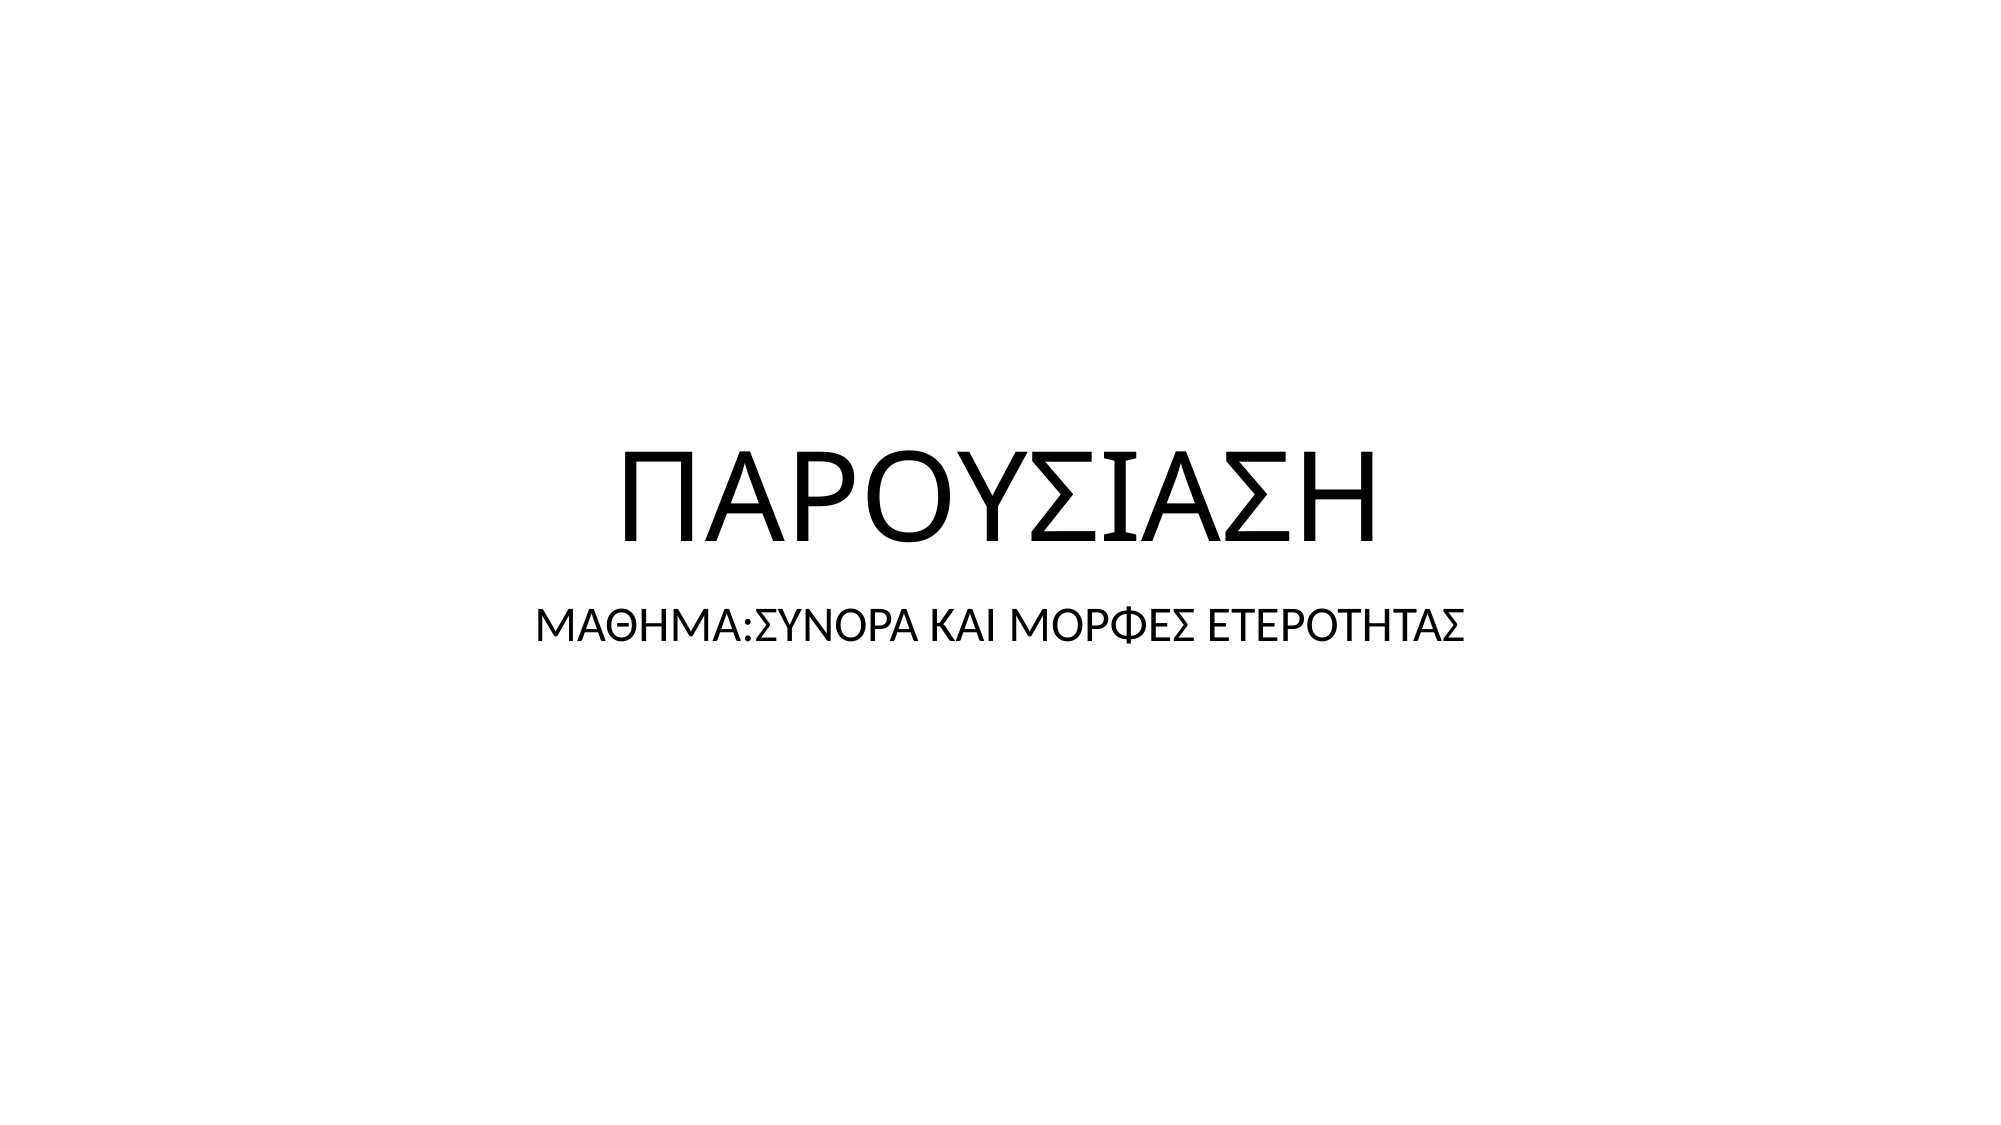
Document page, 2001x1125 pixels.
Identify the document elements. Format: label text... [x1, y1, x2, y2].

title ΠΑΡΟΥΣΙΑΣΗ [249, 184, 1750, 576]
subtitle ΜΑΘΗΜΑ:ΣΥΝΟΡΑ ΚΑΙ ΜΟΡΦΕΣ ΕΤΕΡΟΤΗΤΑΣ [249, 590, 1750, 863]
